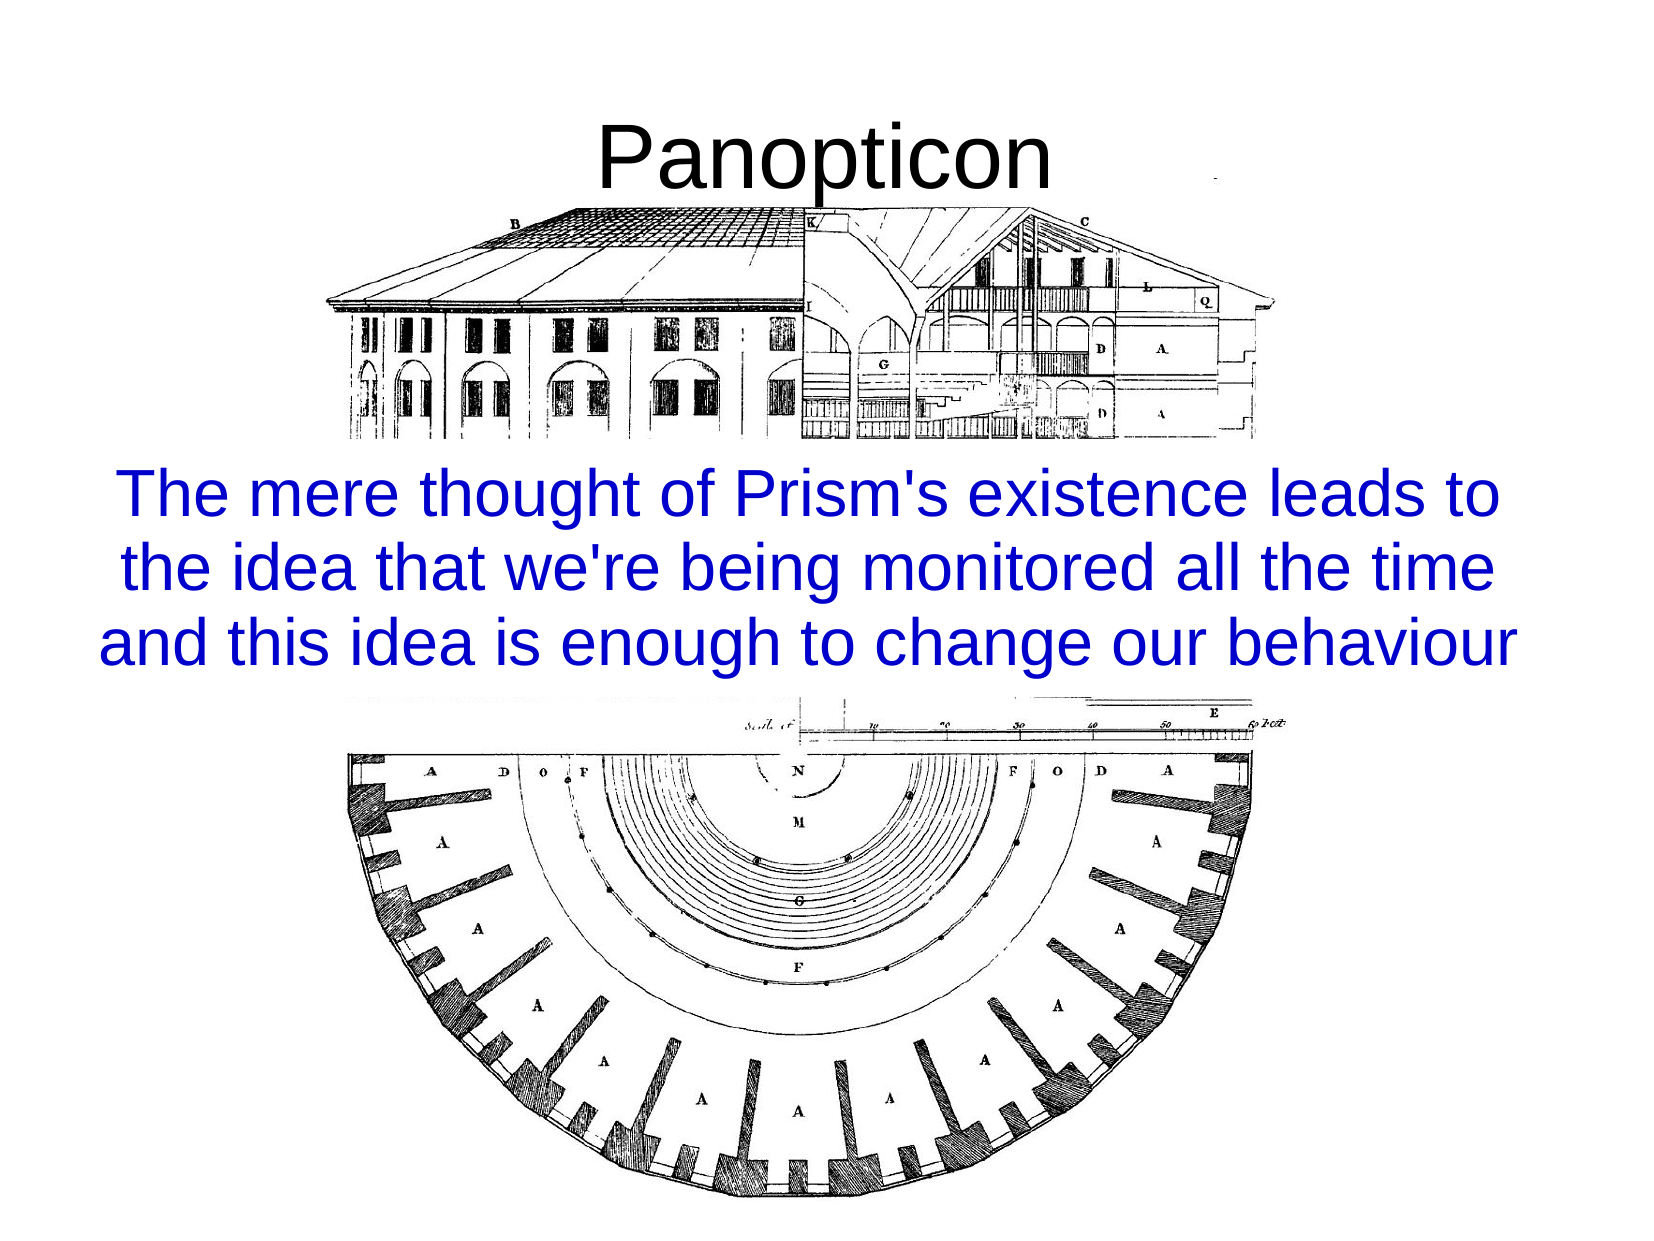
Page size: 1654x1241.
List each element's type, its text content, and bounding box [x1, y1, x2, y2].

picture [320, 697, 1296, 1236]
title Panopticon [81, 53, 1570, 261]
picture [320, 261, 1296, 438]
subtitle The mere thought of Prism's existence leads to the idea that we're being monitored all the time and this idea is enough to change our behaviour [65, 438, 1554, 697]
